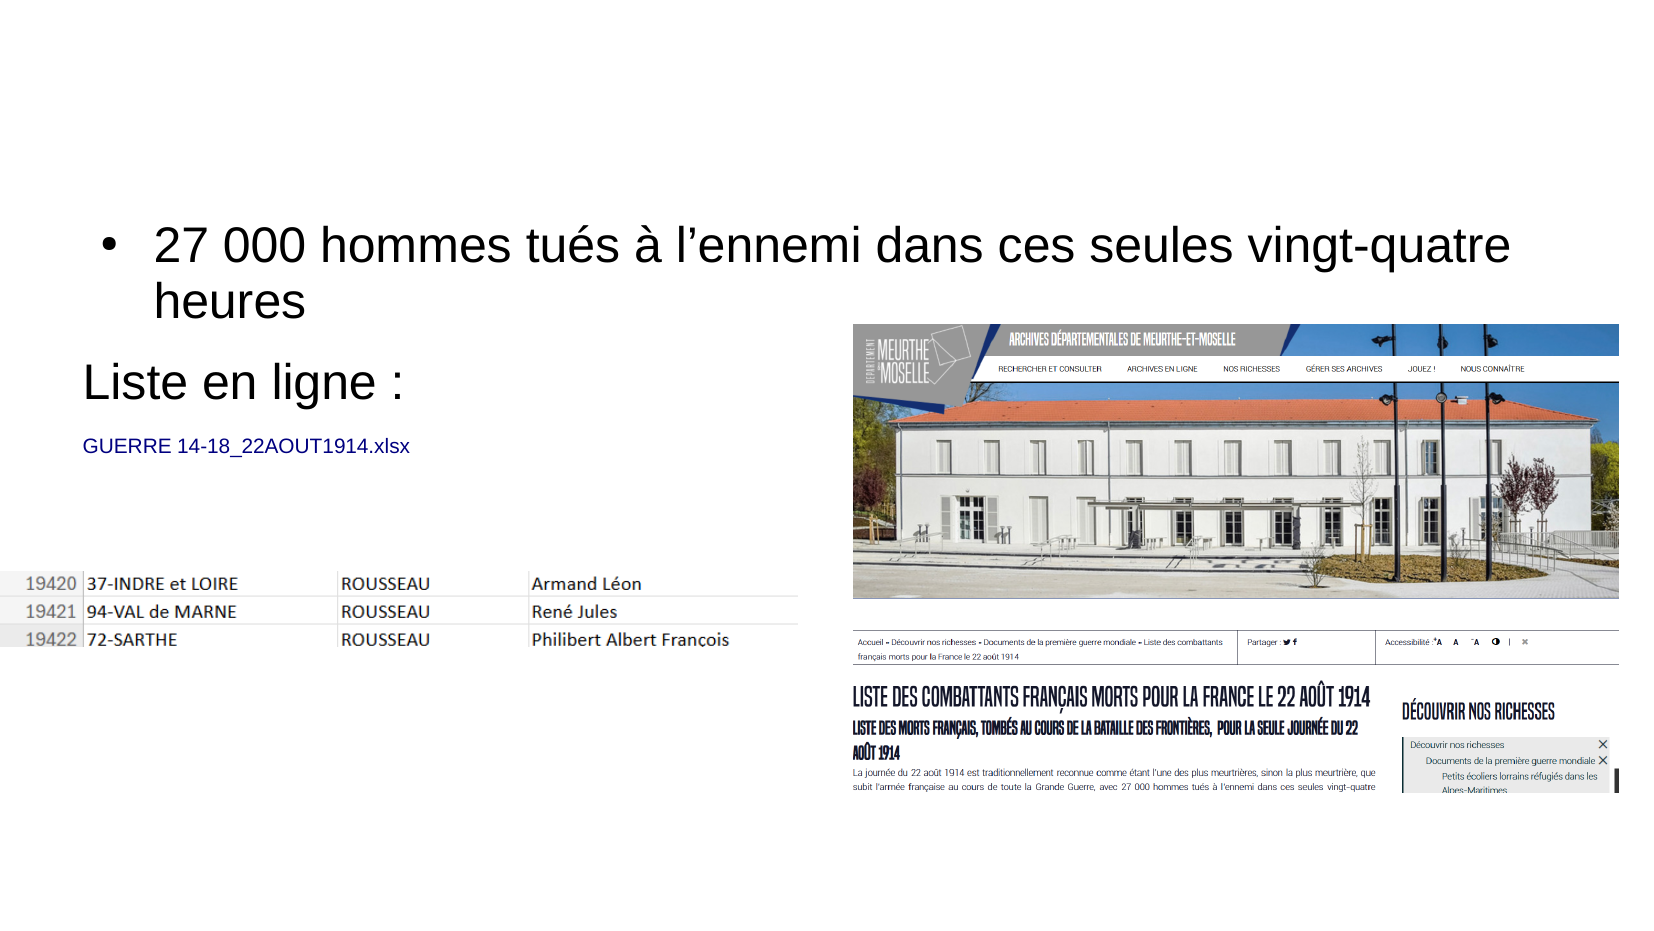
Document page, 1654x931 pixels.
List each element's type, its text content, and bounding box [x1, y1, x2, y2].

picture [0, 571, 798, 647]
picture [826, 324, 1619, 793]
list 27 000 hommes tués à l’ennemi dans ces seules vingt-quatre heures Liste en ligne : GUERRE 14-18_22AOUT1914.xlsx [82, 217, 1571, 758]
